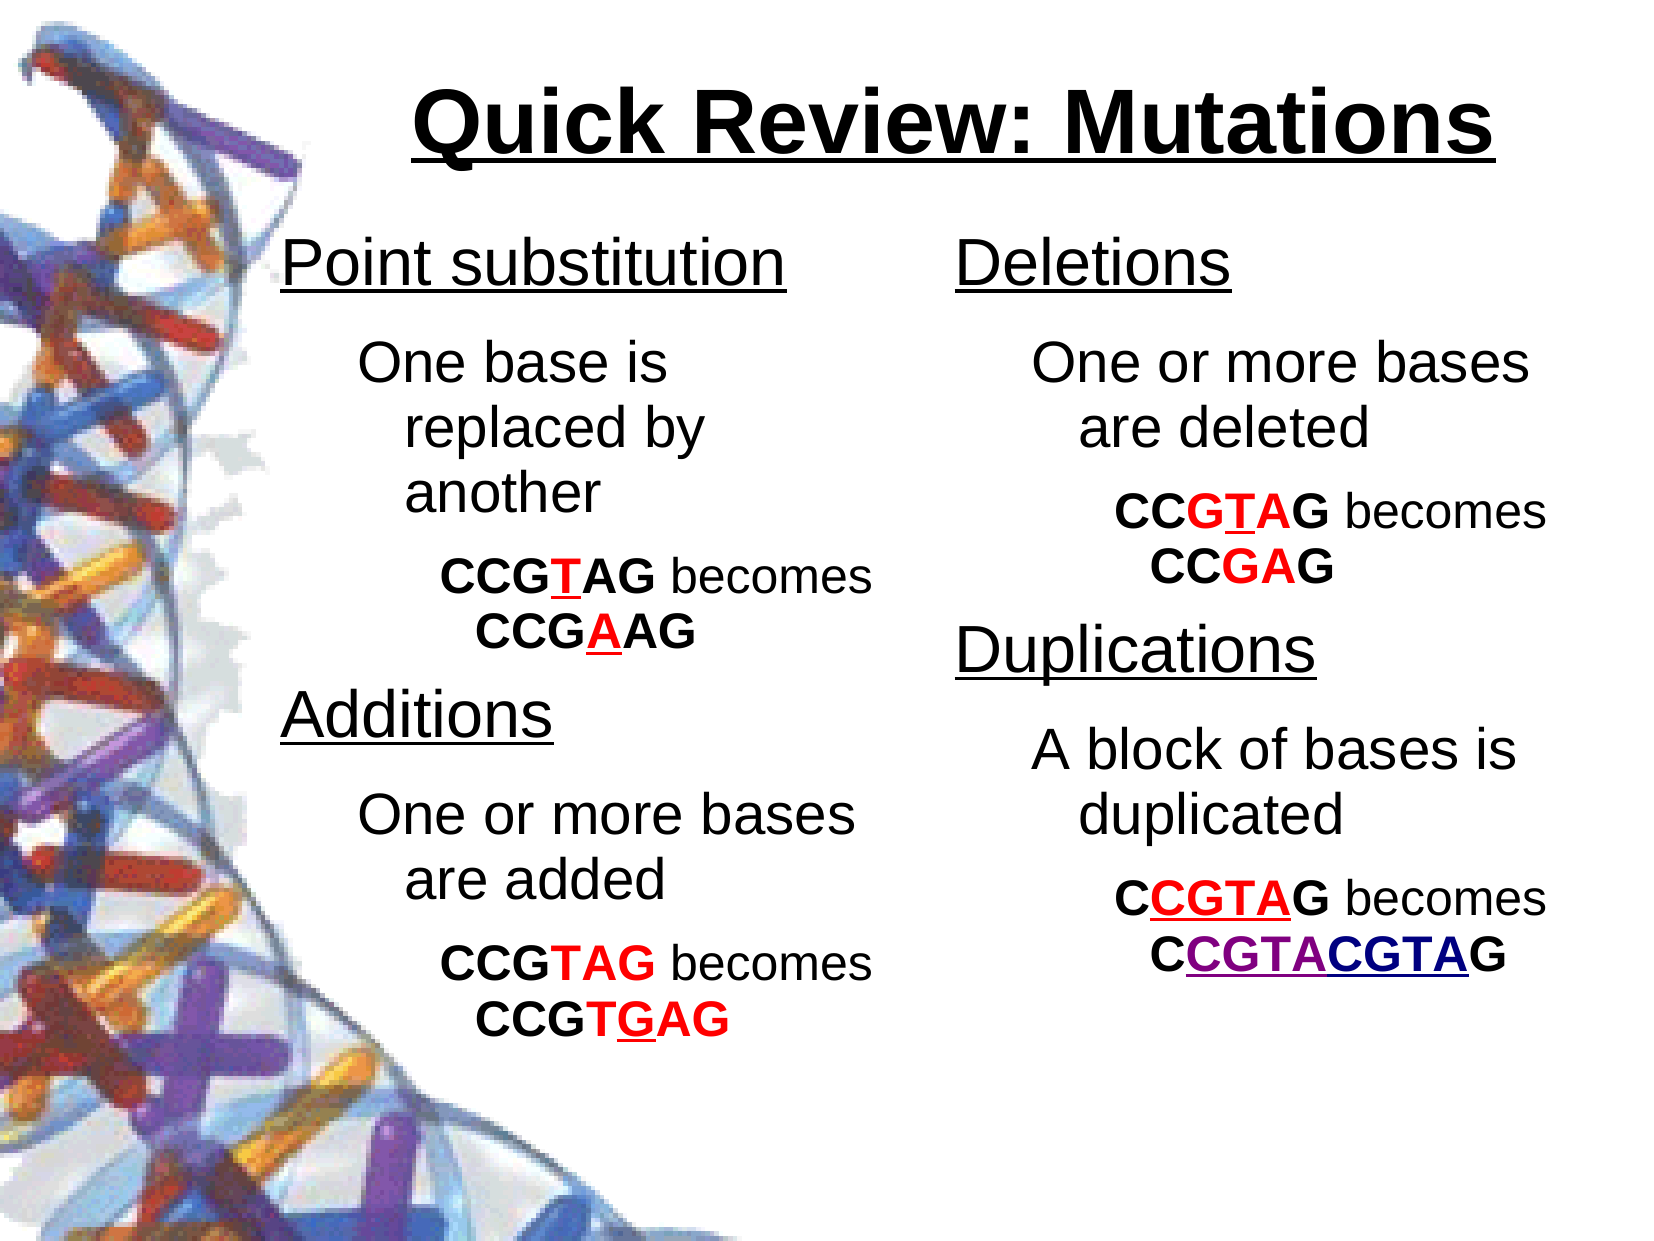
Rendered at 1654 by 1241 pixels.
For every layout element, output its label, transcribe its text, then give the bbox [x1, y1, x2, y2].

picture [0, 0, 1654, 1241]
list Point substitution One base is replaced by another CCGTAG becomes CCGAAG Additions One or more bases are added CCGTAG becomes CCGTGAG [262, 225, 901, 1163]
title Quick Review: Mutations [337, 17, 1571, 226]
list Deletions One or more bases are deleted CCGTAG becomes CCGAG Duplications A block of bases is duplicated CCGTAG becomes CCGTACGTAG [936, 225, 1576, 1044]
